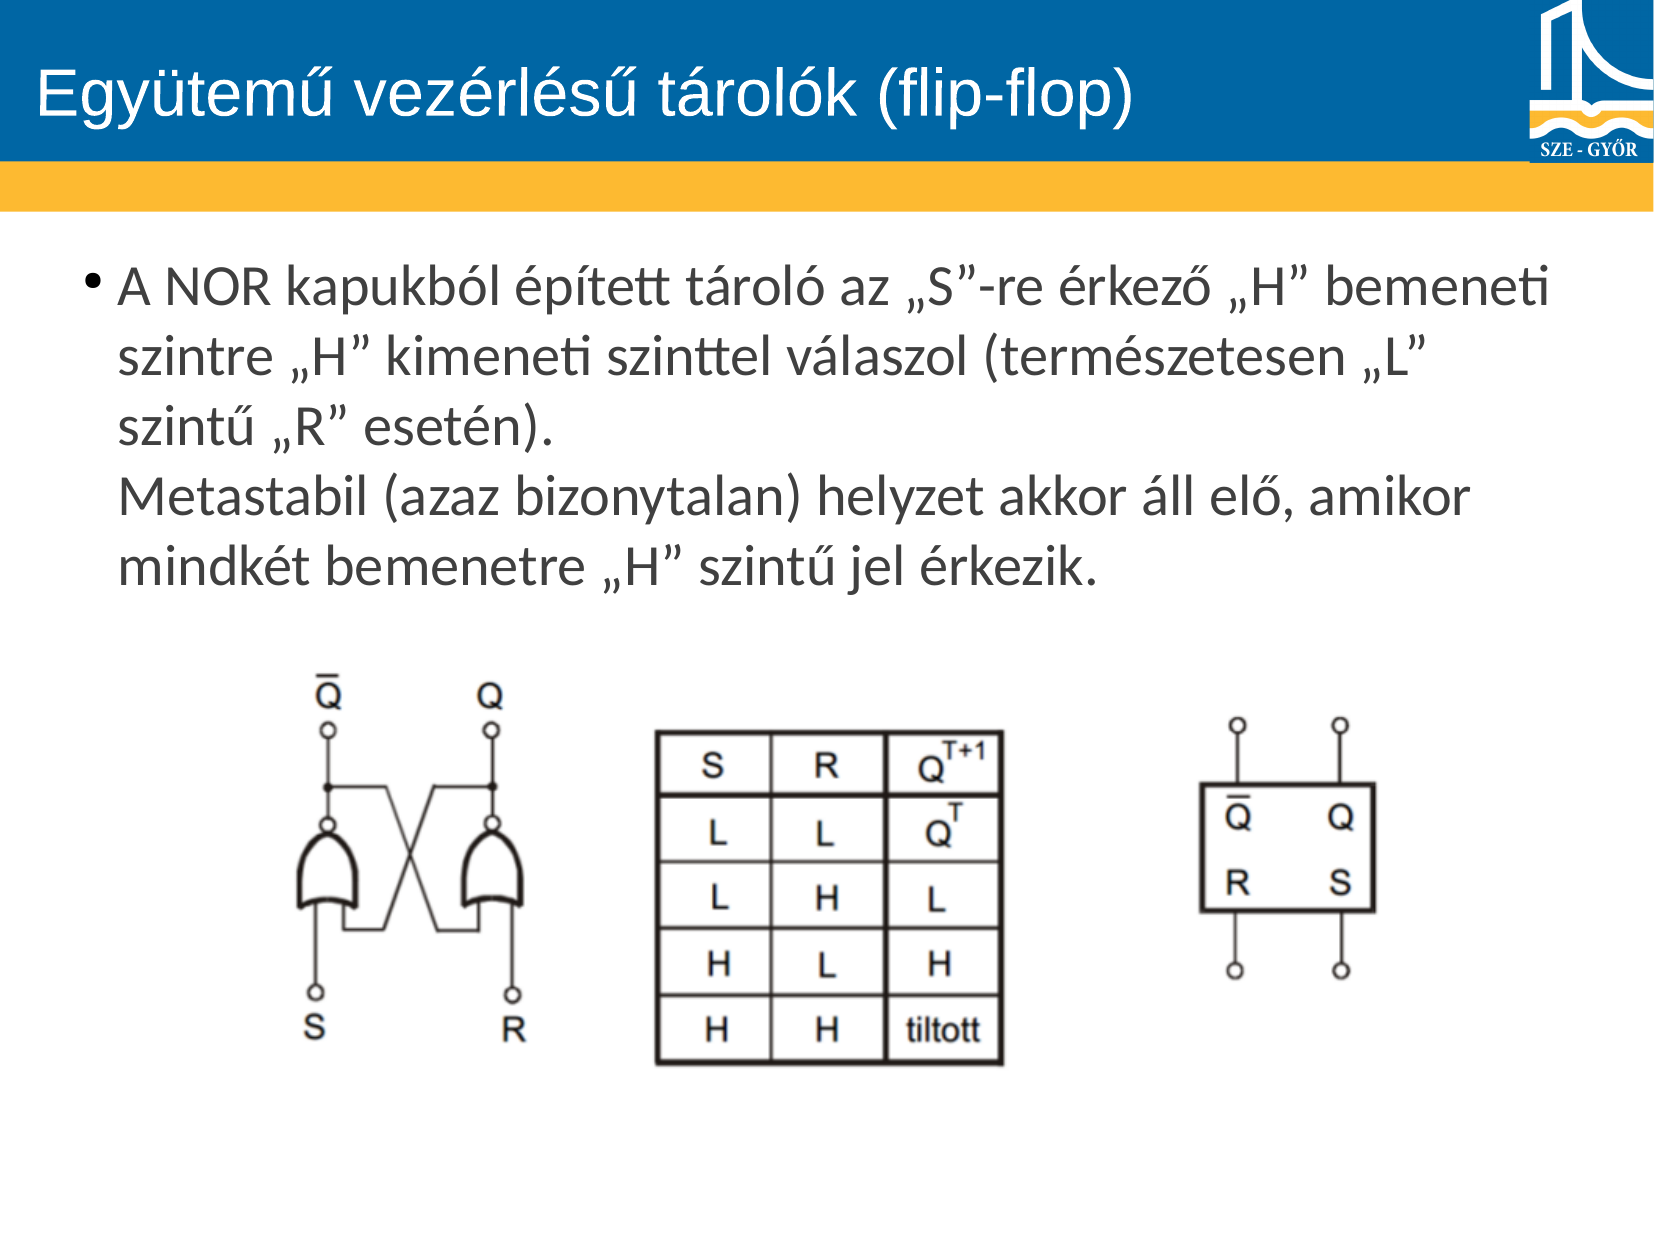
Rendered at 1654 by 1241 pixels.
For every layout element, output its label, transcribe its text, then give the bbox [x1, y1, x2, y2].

text_box Együtemű vezérlésű tárolók (flip-flop) [34, 48, 1524, 144]
picture [1529, 0, 1654, 163]
picture [259, 661, 1410, 1081]
text_box A NOR kapukból épített tároló az „S”-re érkező „H” bemeneti szintre „H” kimeneti szinttel válaszol (természetesen „L” szintű „R” esetén). Metastabil (azaz bizonytalan) helyzet akkor áll elő, amikor mindkét bemenetre „H” szintű jel érkezik. [82, 247, 1571, 1198]
